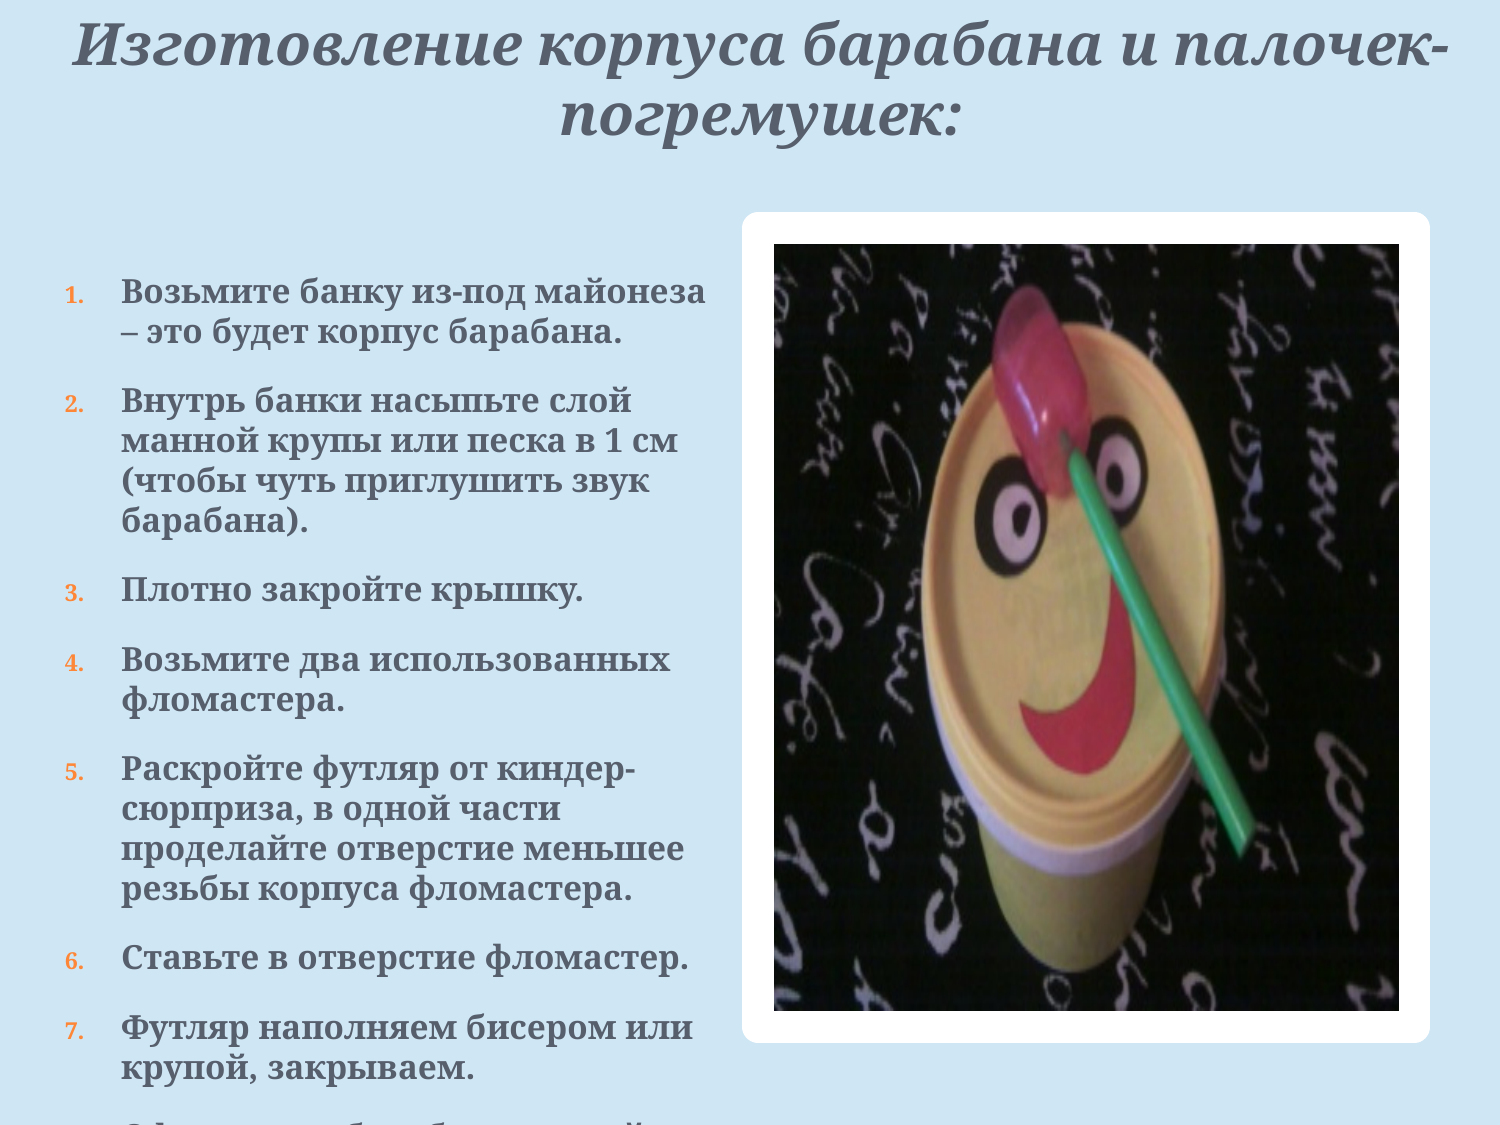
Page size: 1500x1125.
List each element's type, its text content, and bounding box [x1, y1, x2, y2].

title Изготовление корпуса барабана и палочек-погремушек: [49, 0, 1475, 197]
picture [773, 243, 1399, 1012]
list Возьмите банку из-под майонеза – это будет корпус барабана. Внутрь банки насыпьте слой манной крупы или песка в 1 см (чтобы чуть приглушить звук барабана). Плотно закройте крышку. Возьмите два использованных фломастера. Раскройте футляр от киндер-сюрприза, в одной части проделайте отверстие меньшее резьбы корпуса фломастера. Ставьте в отверстие фломастер. Футляр наполняем бисером или крупой, закрываем. Оформляем барабан цветной бумагой. Барабан готов к использованию! [50, 262, 738, 1038]
